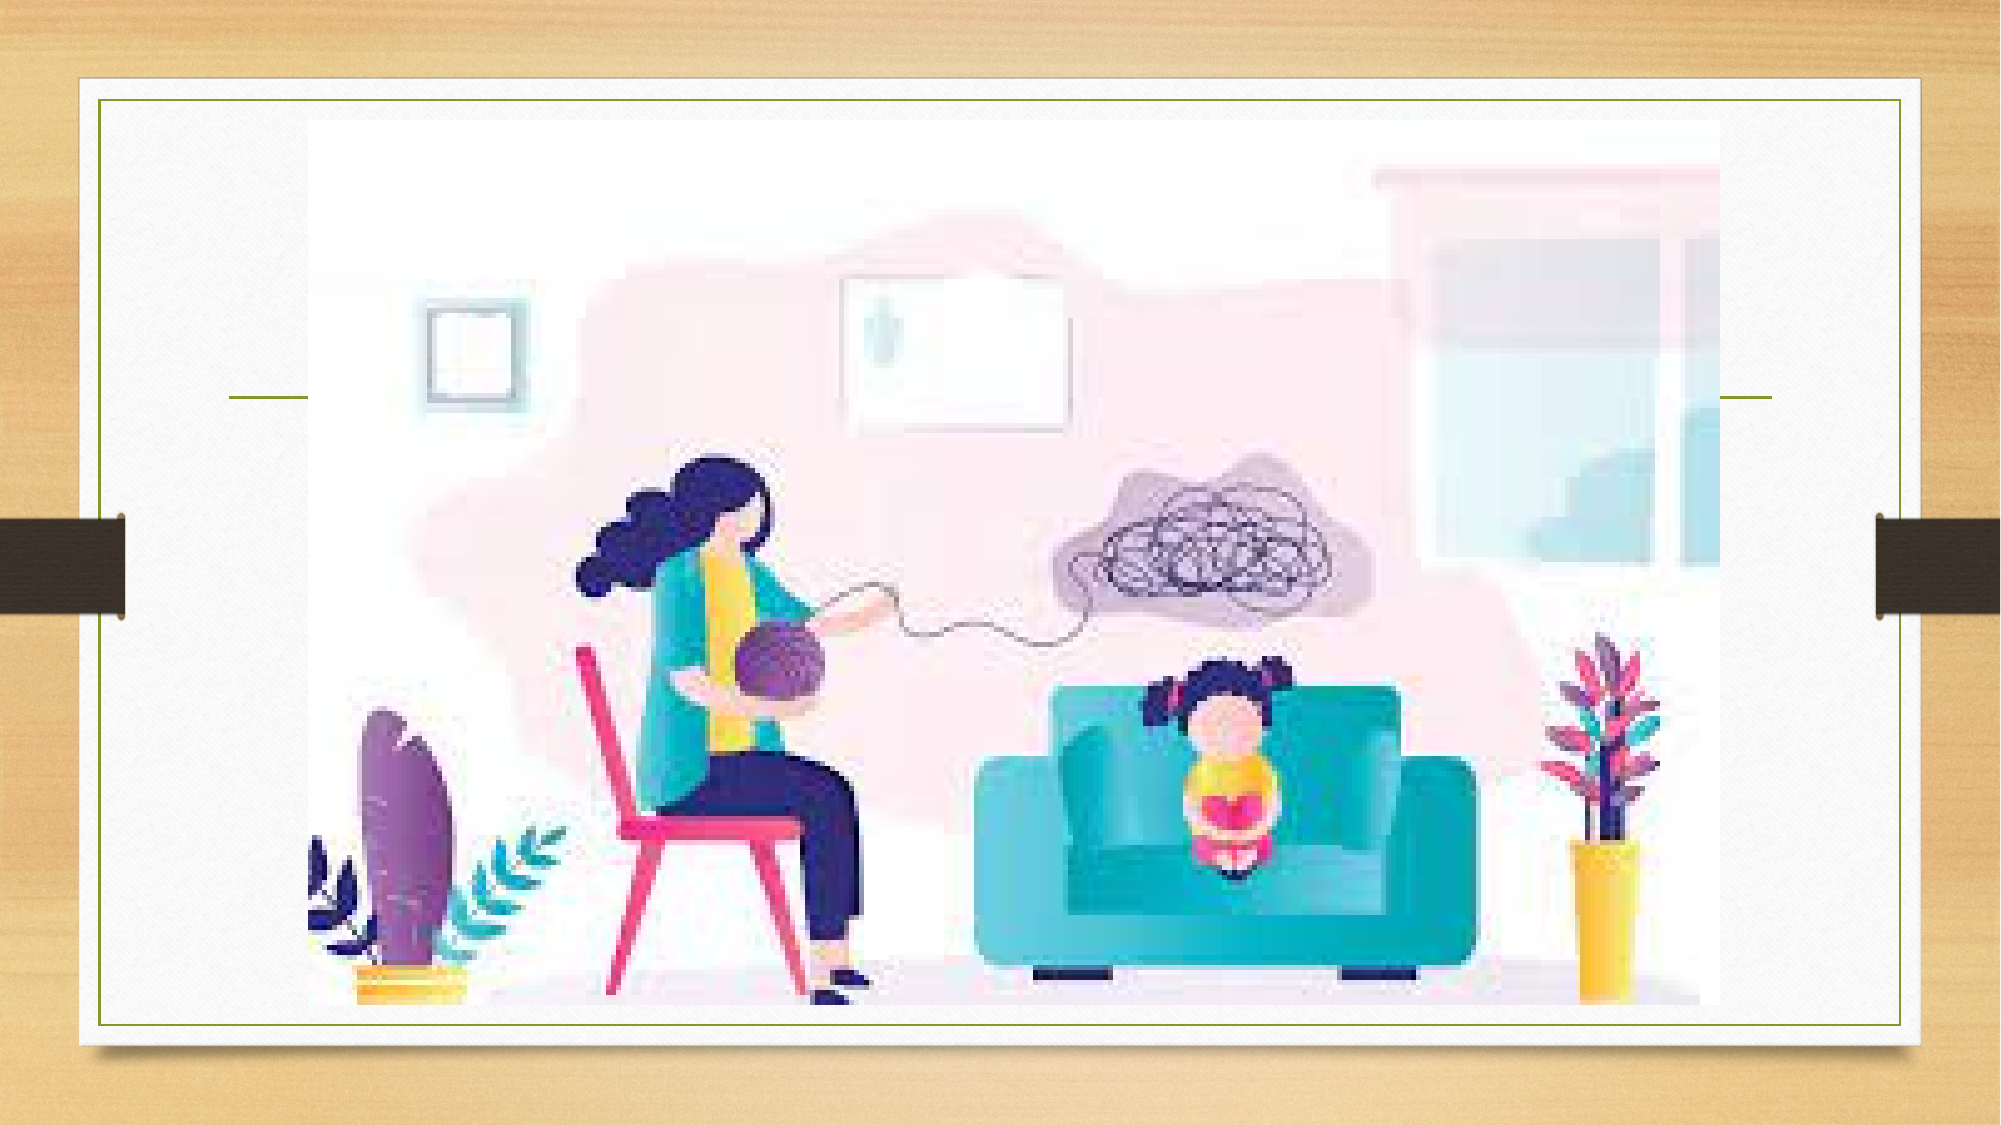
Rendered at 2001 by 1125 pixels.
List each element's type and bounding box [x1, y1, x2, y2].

picture [308, 120, 1720, 1005]
